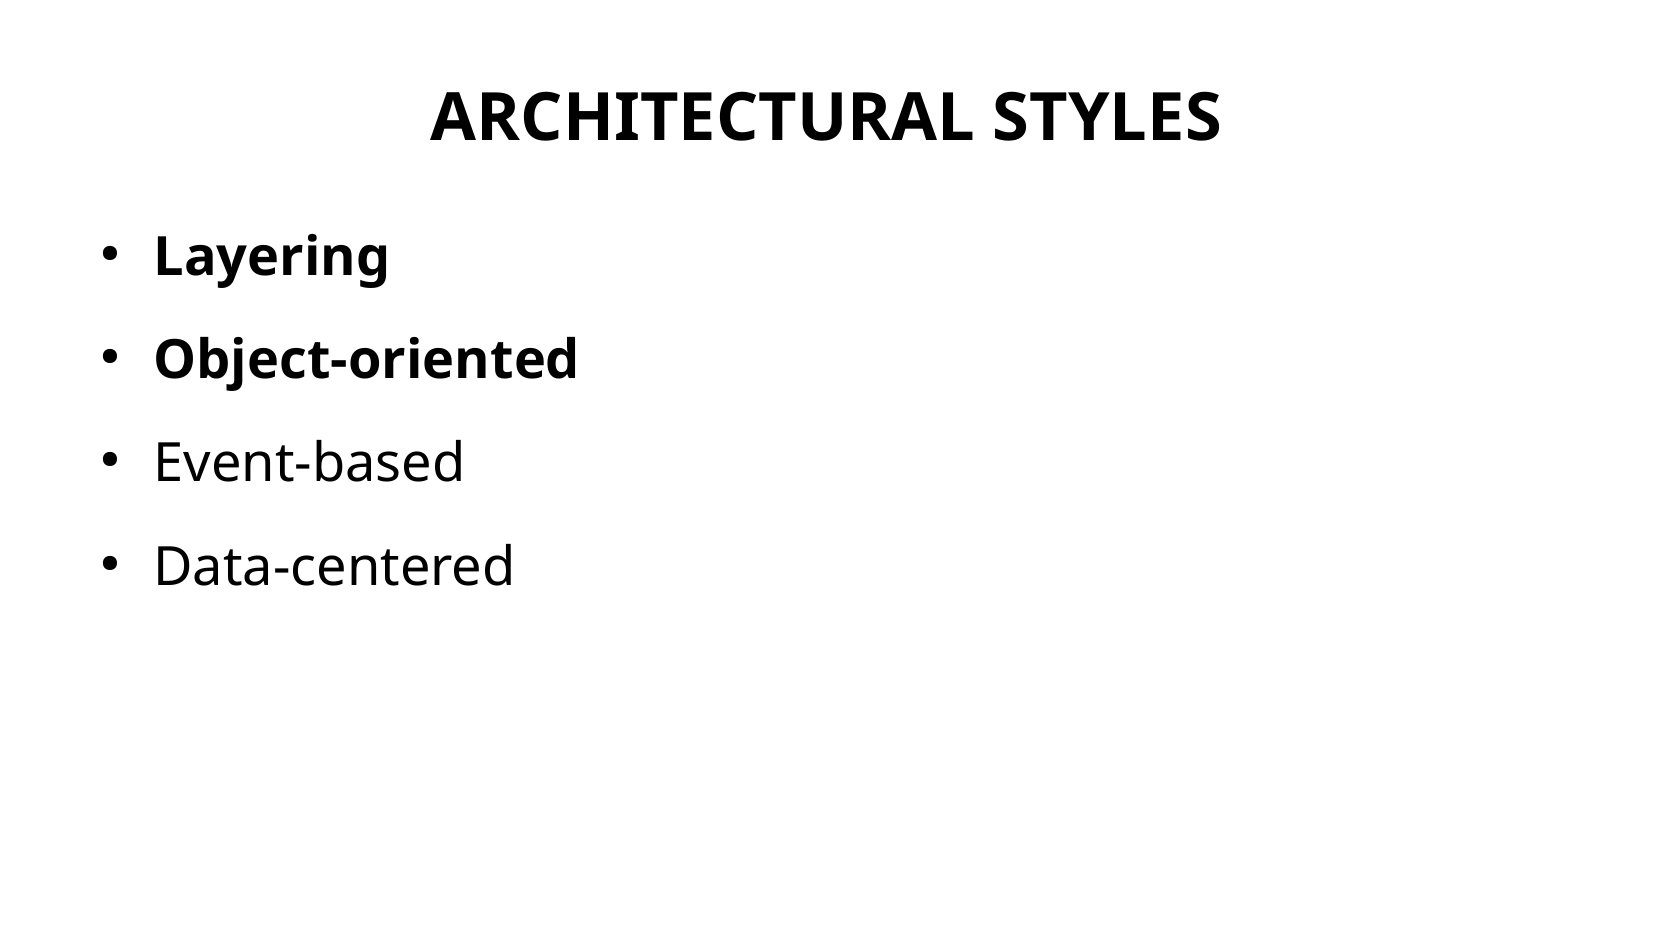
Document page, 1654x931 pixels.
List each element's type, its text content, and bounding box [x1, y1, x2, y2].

list Layering Object-oriented Event-based Data-centered [82, 217, 1571, 757]
title ARCHITECTURAL STYLES [82, 36, 1571, 193]
